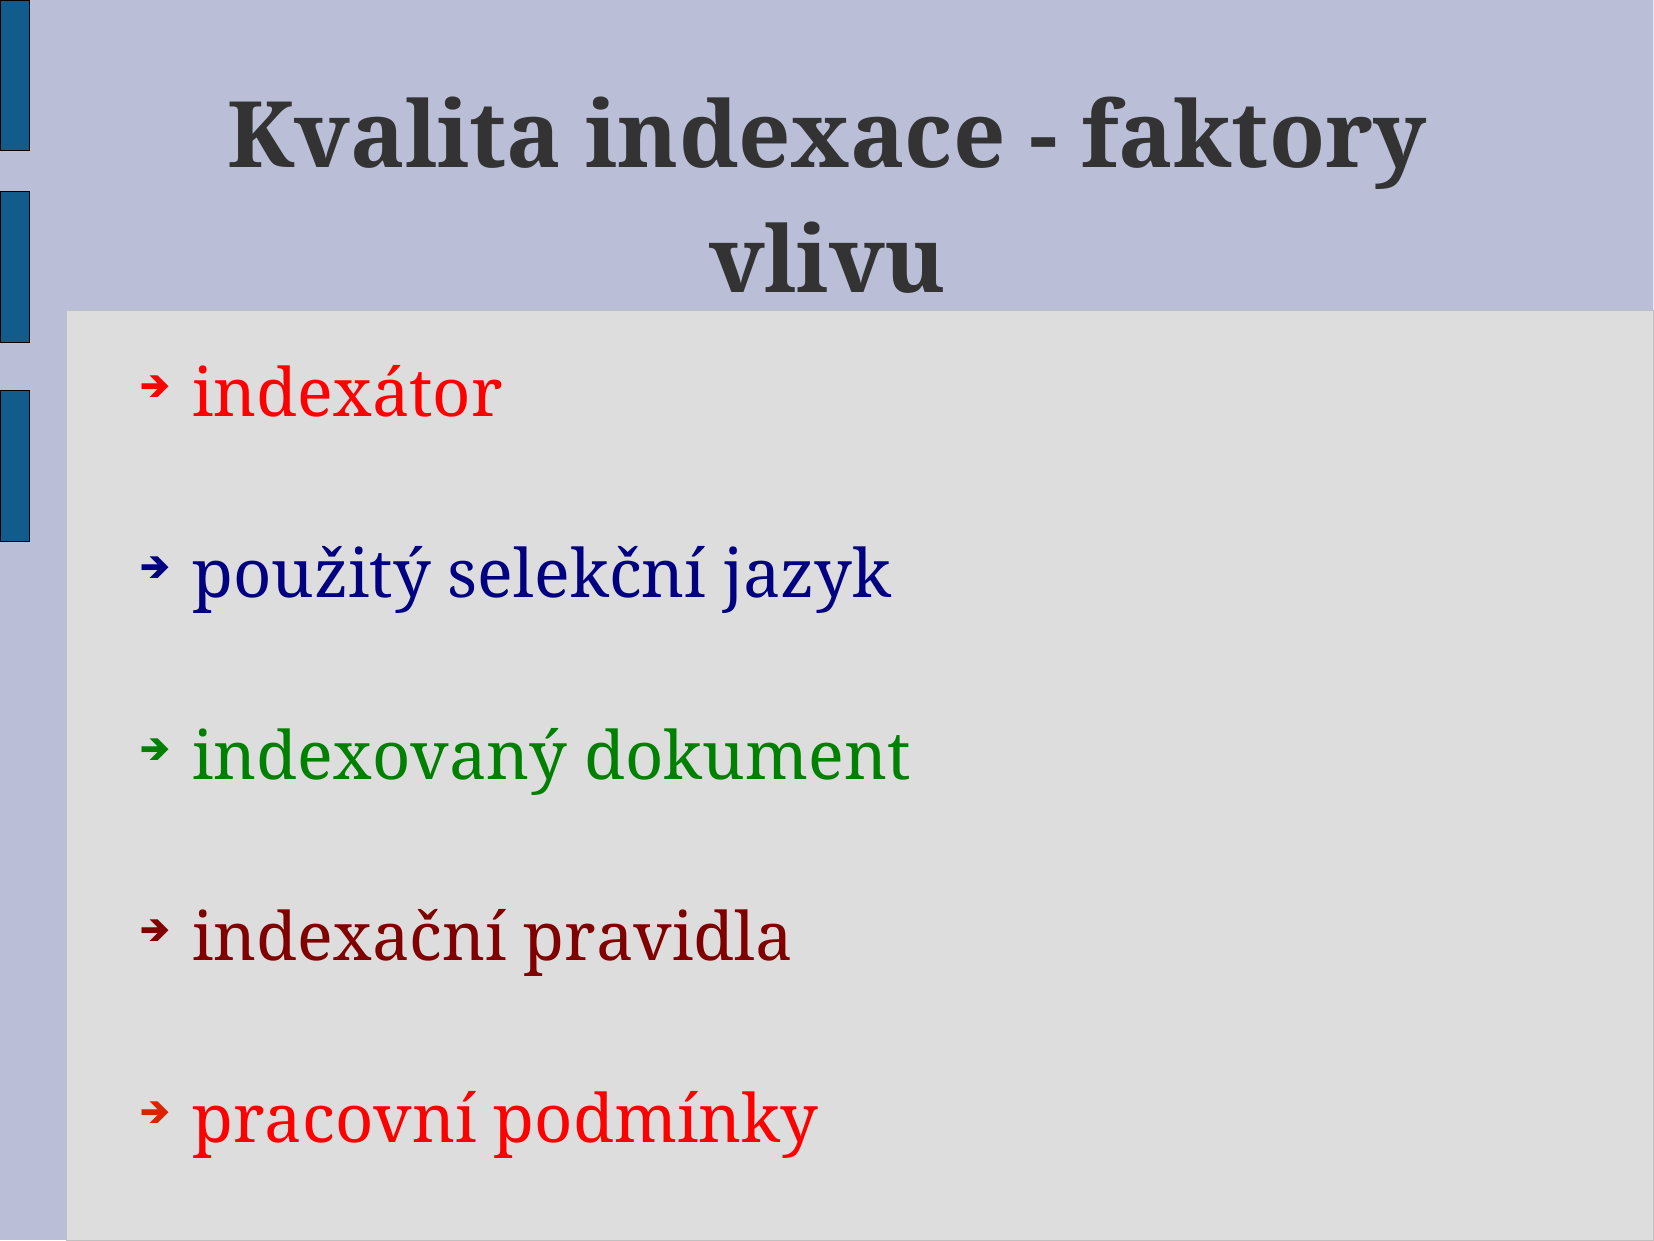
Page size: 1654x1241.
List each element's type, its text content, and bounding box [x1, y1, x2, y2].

title Kvalita indexace - faktory vlivu [121, 90, 1534, 299]
list indexátor použitý selekční jazyk indexovaný dokument indexační pravidla pracovní podmínky [121, 344, 1534, 1112]
